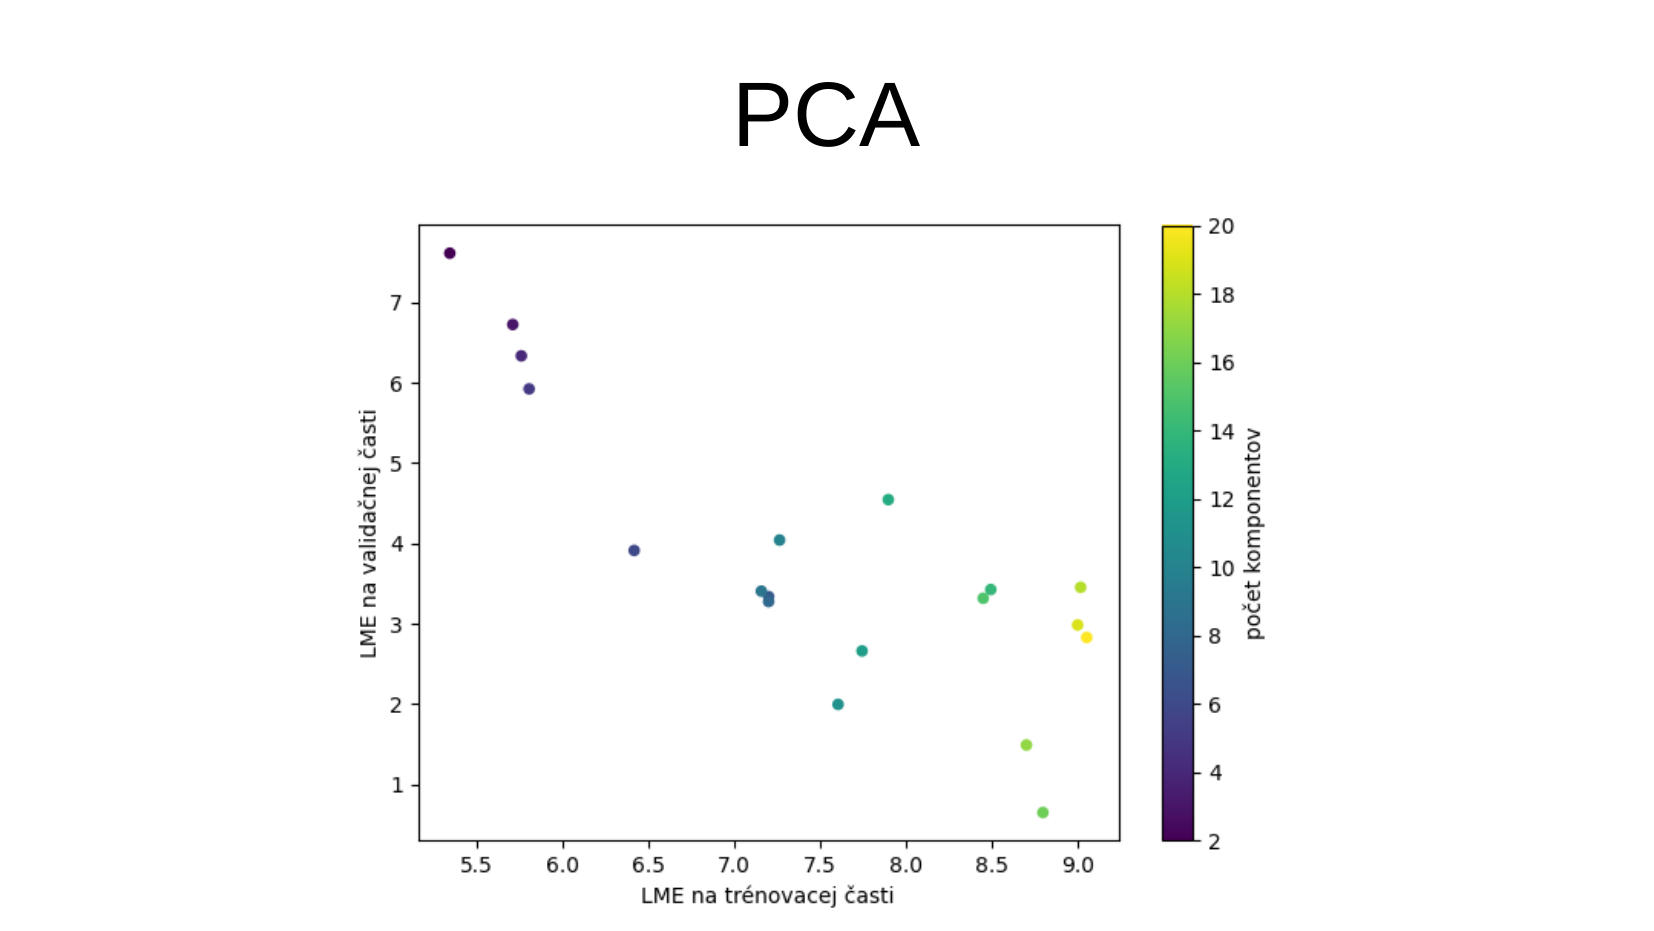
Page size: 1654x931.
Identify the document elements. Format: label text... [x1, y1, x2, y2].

title PCA [82, 37, 1571, 193]
picture [336, 194, 1317, 931]
